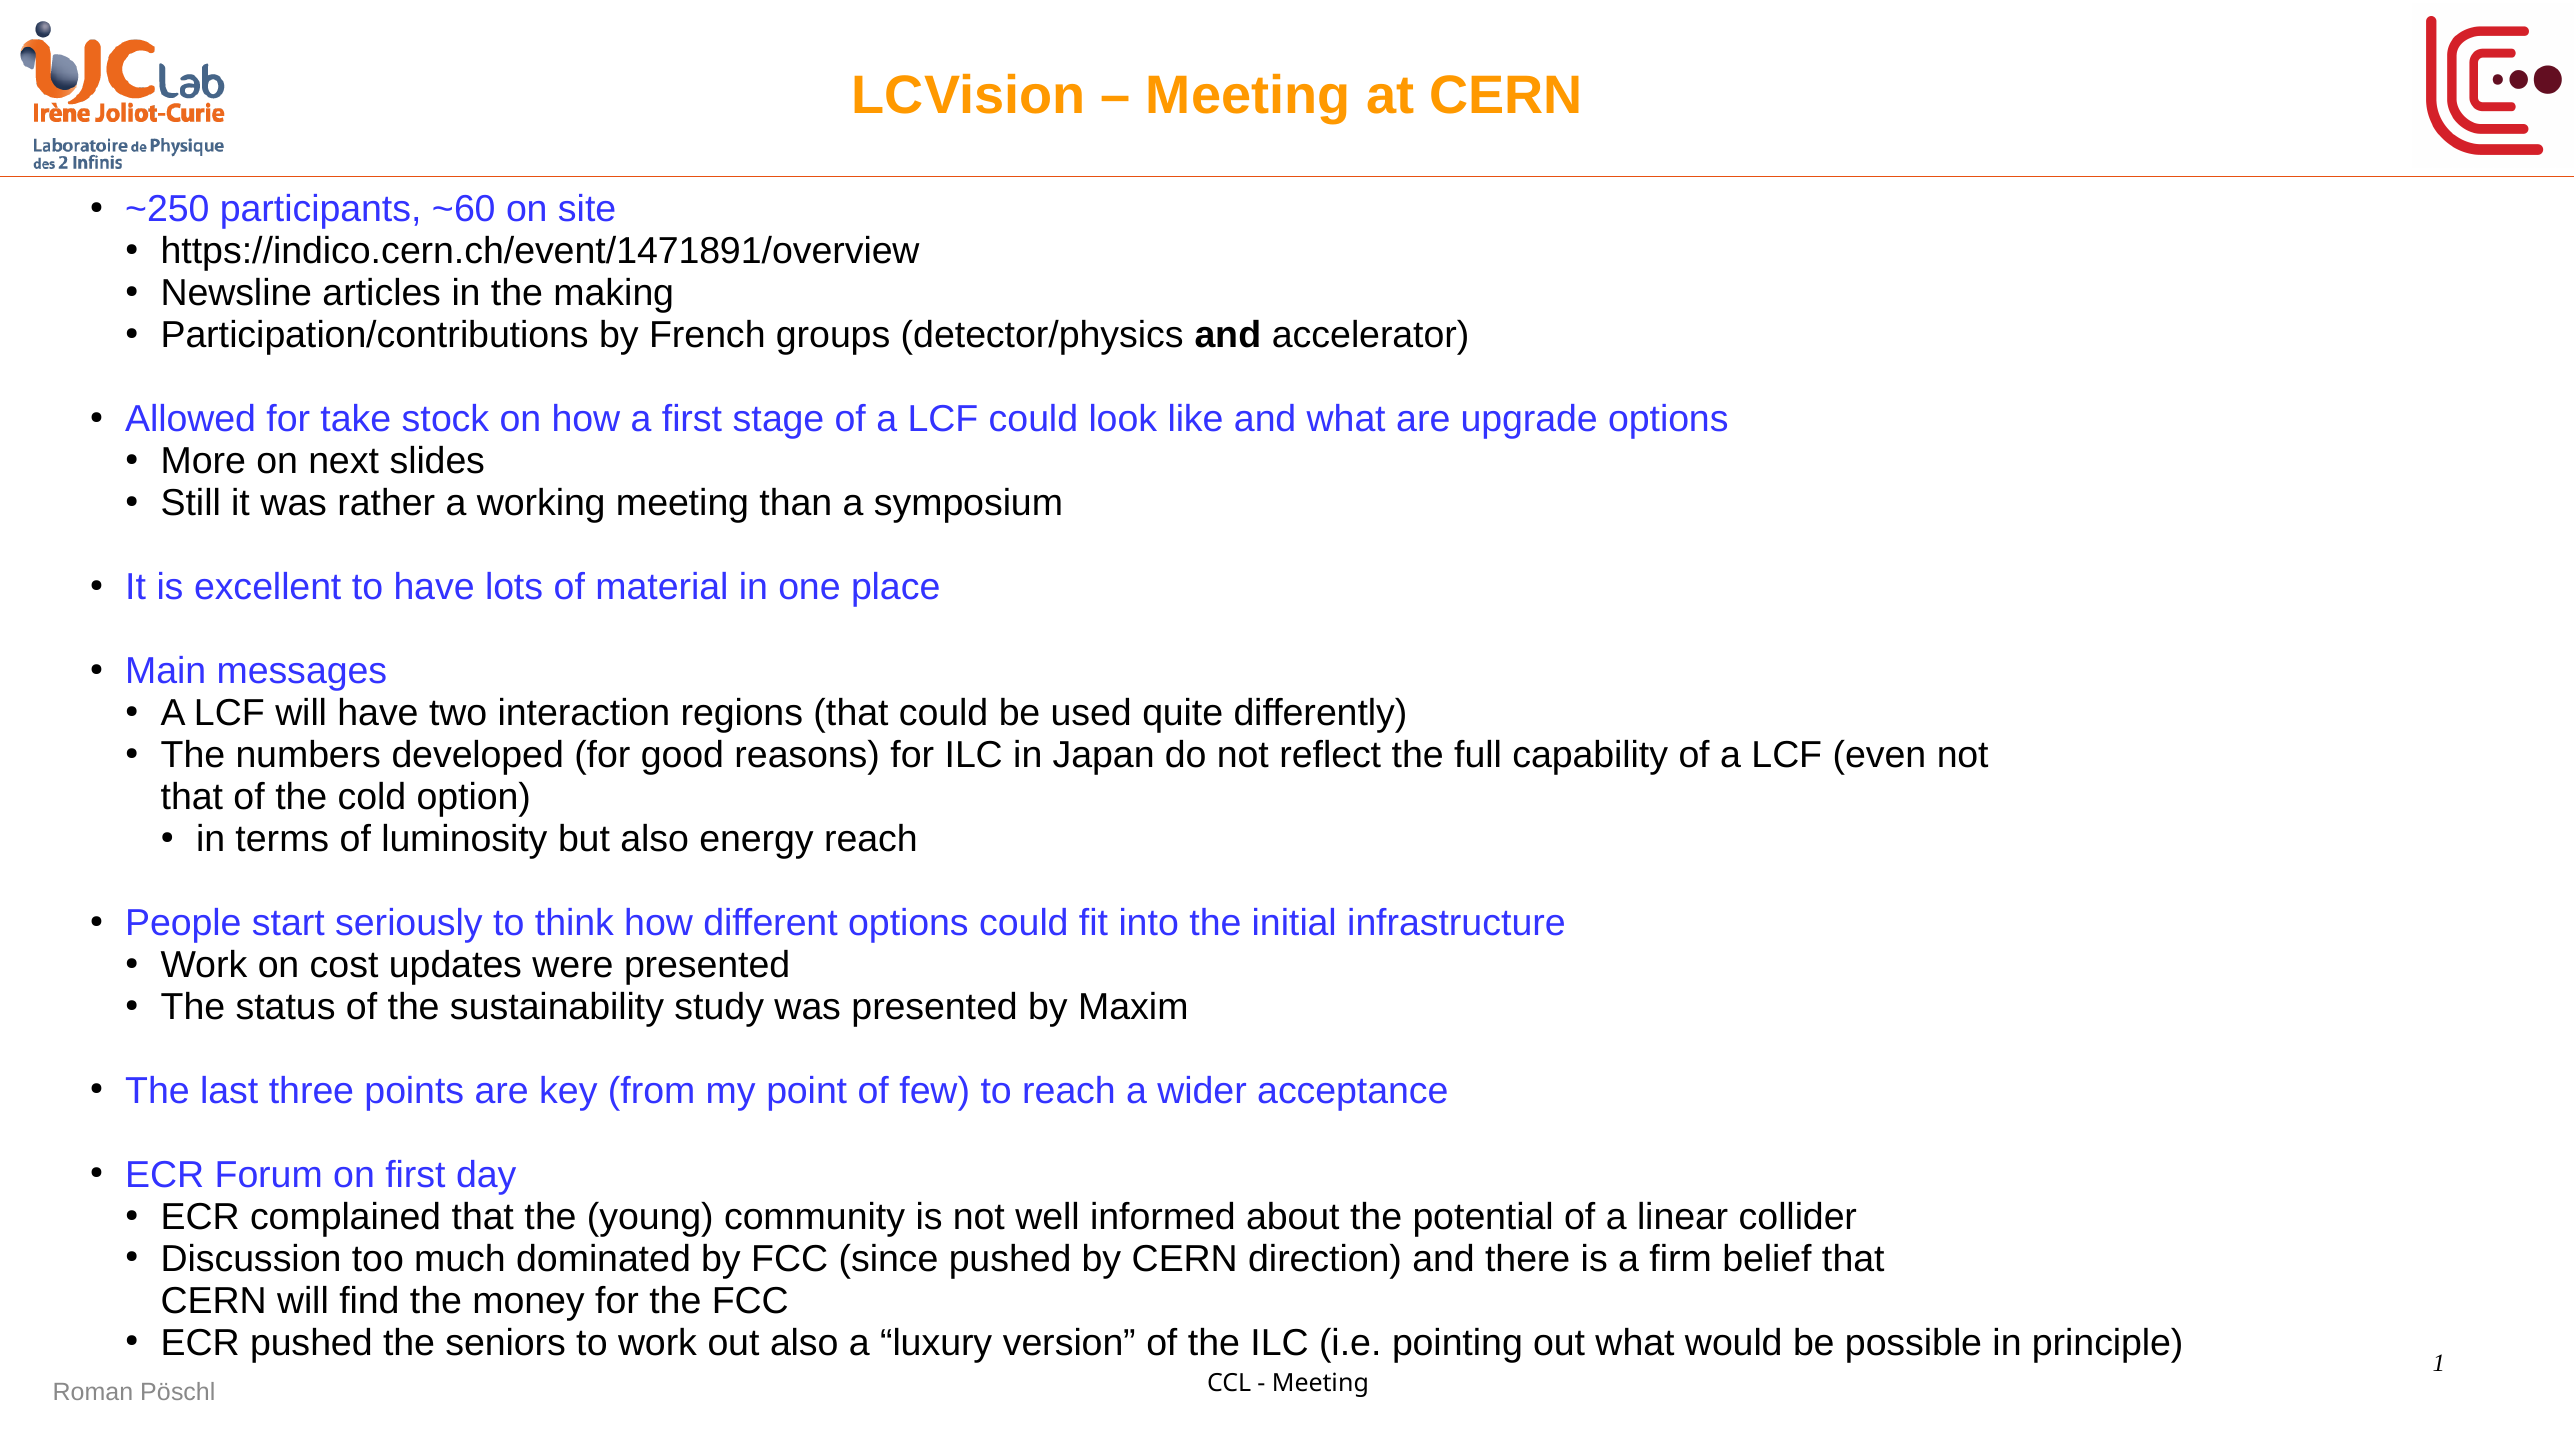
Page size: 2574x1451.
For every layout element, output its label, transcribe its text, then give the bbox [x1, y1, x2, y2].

text_box ~250 participants, ~60 on site https://indico.cern.ch/event/1471891/overview Newsline articles in the making Participation/contributions by French groups (detector/physics and accelerator) Allowed for take stock on how a first stage of a LCF could look like and what are upgrade options More on next slides Still it was rather a working meeting than a symposium It is excellent to have lots of material in one place Main messages A LCF will have two interaction regions (that could be used quite differently) The numbers developed (for good reasons) for ILC in Japan do not reflect the full capability of a LCF (even not that of the cold option) in terms of luminosity but also energy reach People start seriously to think how different options could fit into the initial infrastructure Work on cost updates were presented The status of the sustainability study was presented by Maxim The last three points are key (from my point of few) to reach a wider acceptance ECR Forum on first day ECR complained that the (young) community is not well informed about the potential of a linear collider Discussion too much dominated by FCC (since pushed by CERN direction) and there is a firm belief that CERN will find the money for the FCC ECR pushed the seniors to work out also a “luxury version” of the ILC (i.e. pointing out what would be possible in principle) [75, 180, 2204, 1413]
picture [2412, 3, 2574, 168]
title LCVision – Meeting at CERN [67, 29, 2384, 159]
picture [4, 5, 240, 184]
